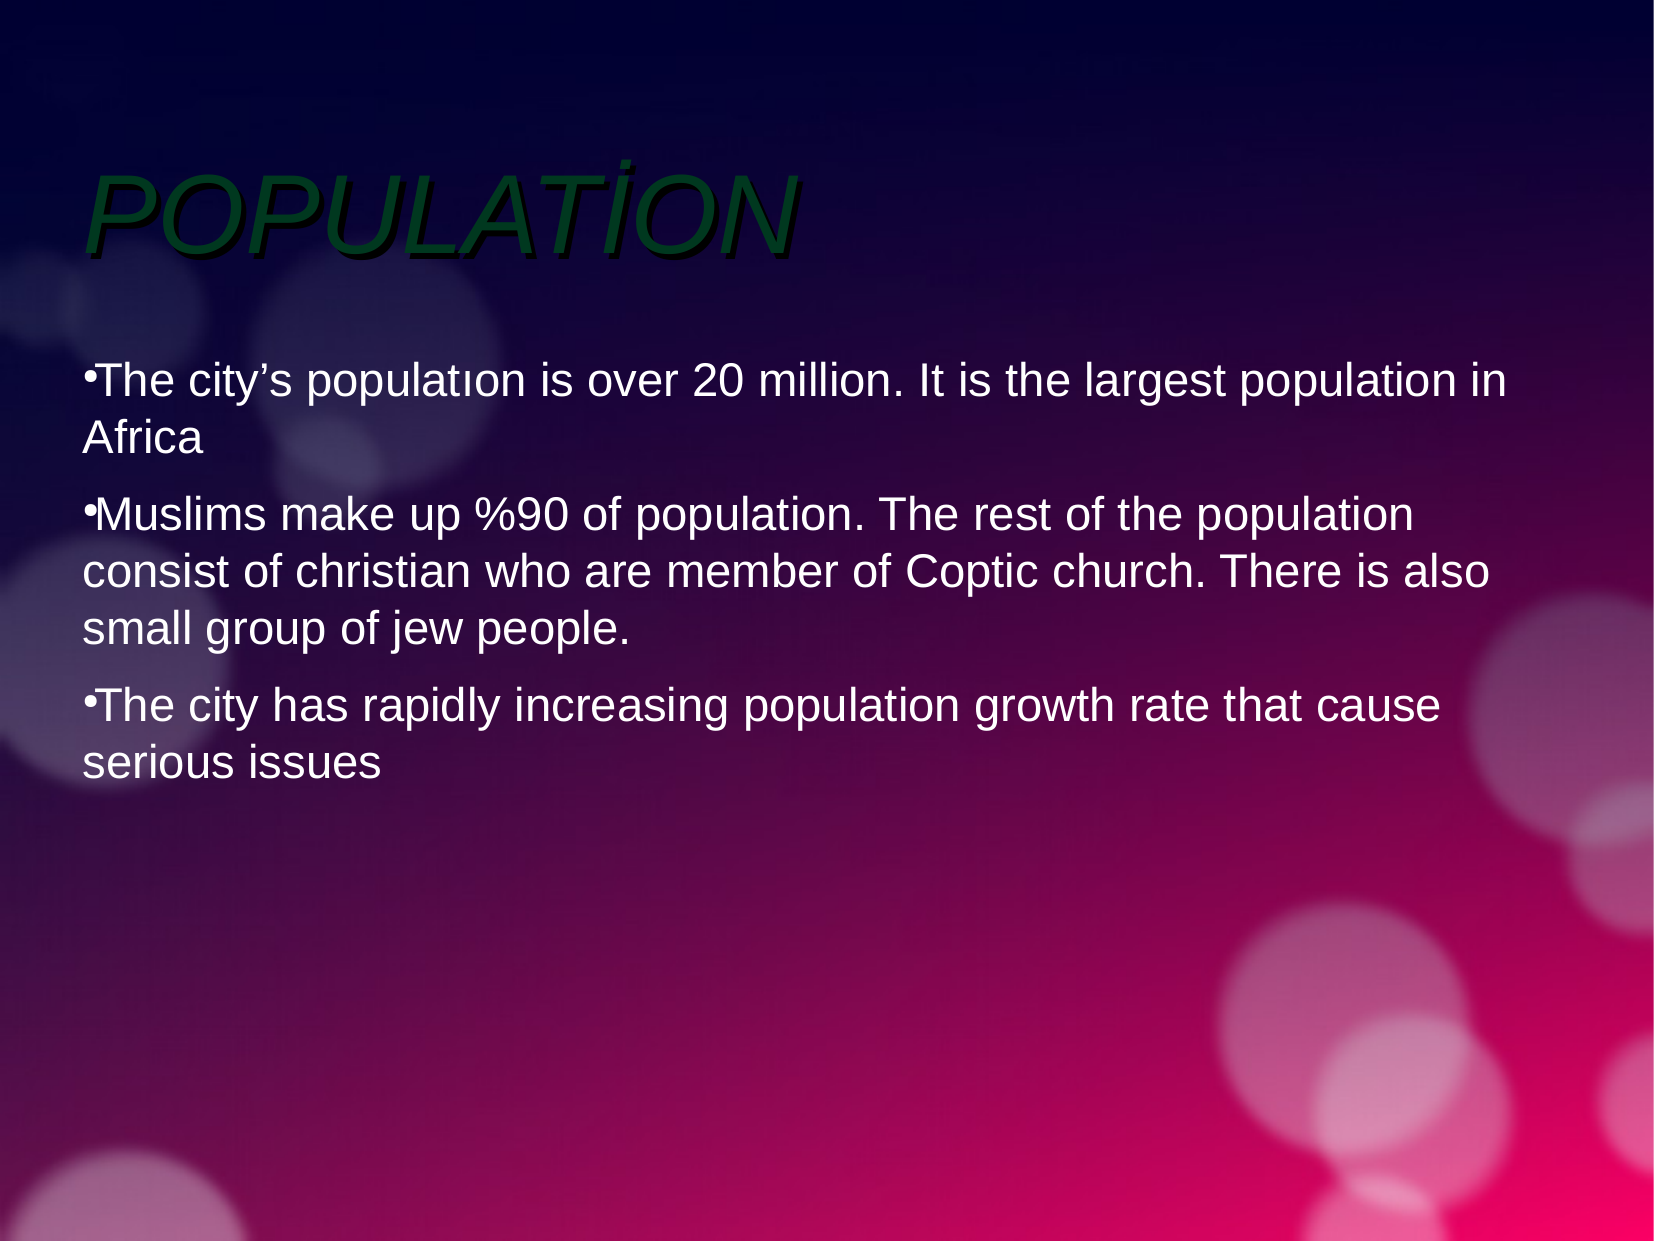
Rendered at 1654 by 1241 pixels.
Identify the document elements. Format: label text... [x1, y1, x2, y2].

title POPULATİON [82, 105, 1571, 313]
list The city’s populatıon is over 20 million. It is the largest population in Africa Muslims make up %90 of population. The rest of the population consist of christian who are member of Coptic church. There is also small group of jew people. The city has rapidly increasing population growth rate that cause serious issues [82, 348, 1571, 792]
